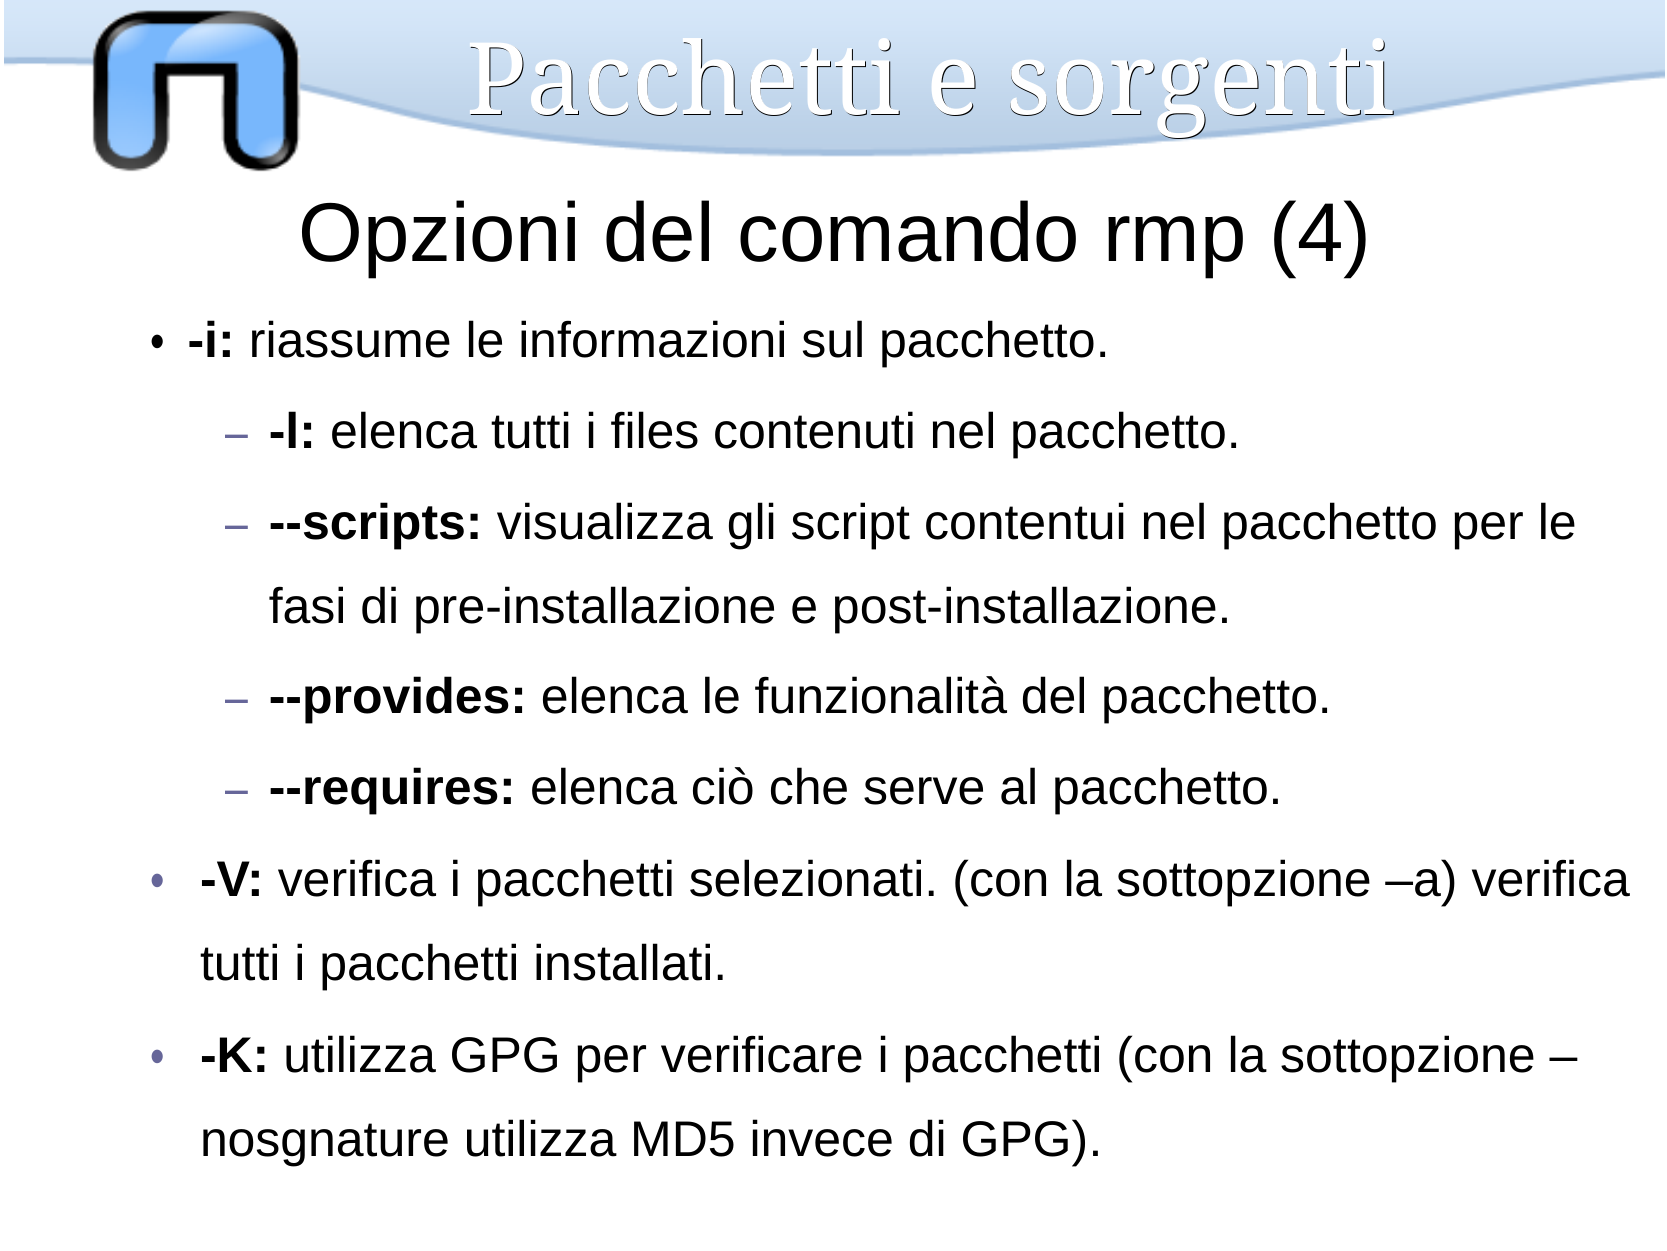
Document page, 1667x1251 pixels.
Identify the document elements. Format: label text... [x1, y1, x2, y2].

text_box Pacchetti e sorgenti [373, 0, 1497, 159]
list -i: riassume le informazioni sul pacchetto. -l: elenca tutti i files contenuti nel pacchetto. --scripts: visualizza gli script contentui nel pacchetto per le fasi di pre-installazione e post-installazione. --provides: elenca le funzionalità del pacchetto. --requires: elenca ciò che serve al pacchetto. -V: verifica i pacchetti selezionati. (con la sottopzione –a) verifica tutti i pacchetti installati. -K: utilizza GPG per verificare i pacchetti (con la sottopzione –nosgnature utilizza MD5 invece di GPG). [0, 312, 1654, 1214]
picture [0, 0, 1667, 1251]
title Opzioni del comando rmp (4) [283, 157, 1409, 308]
